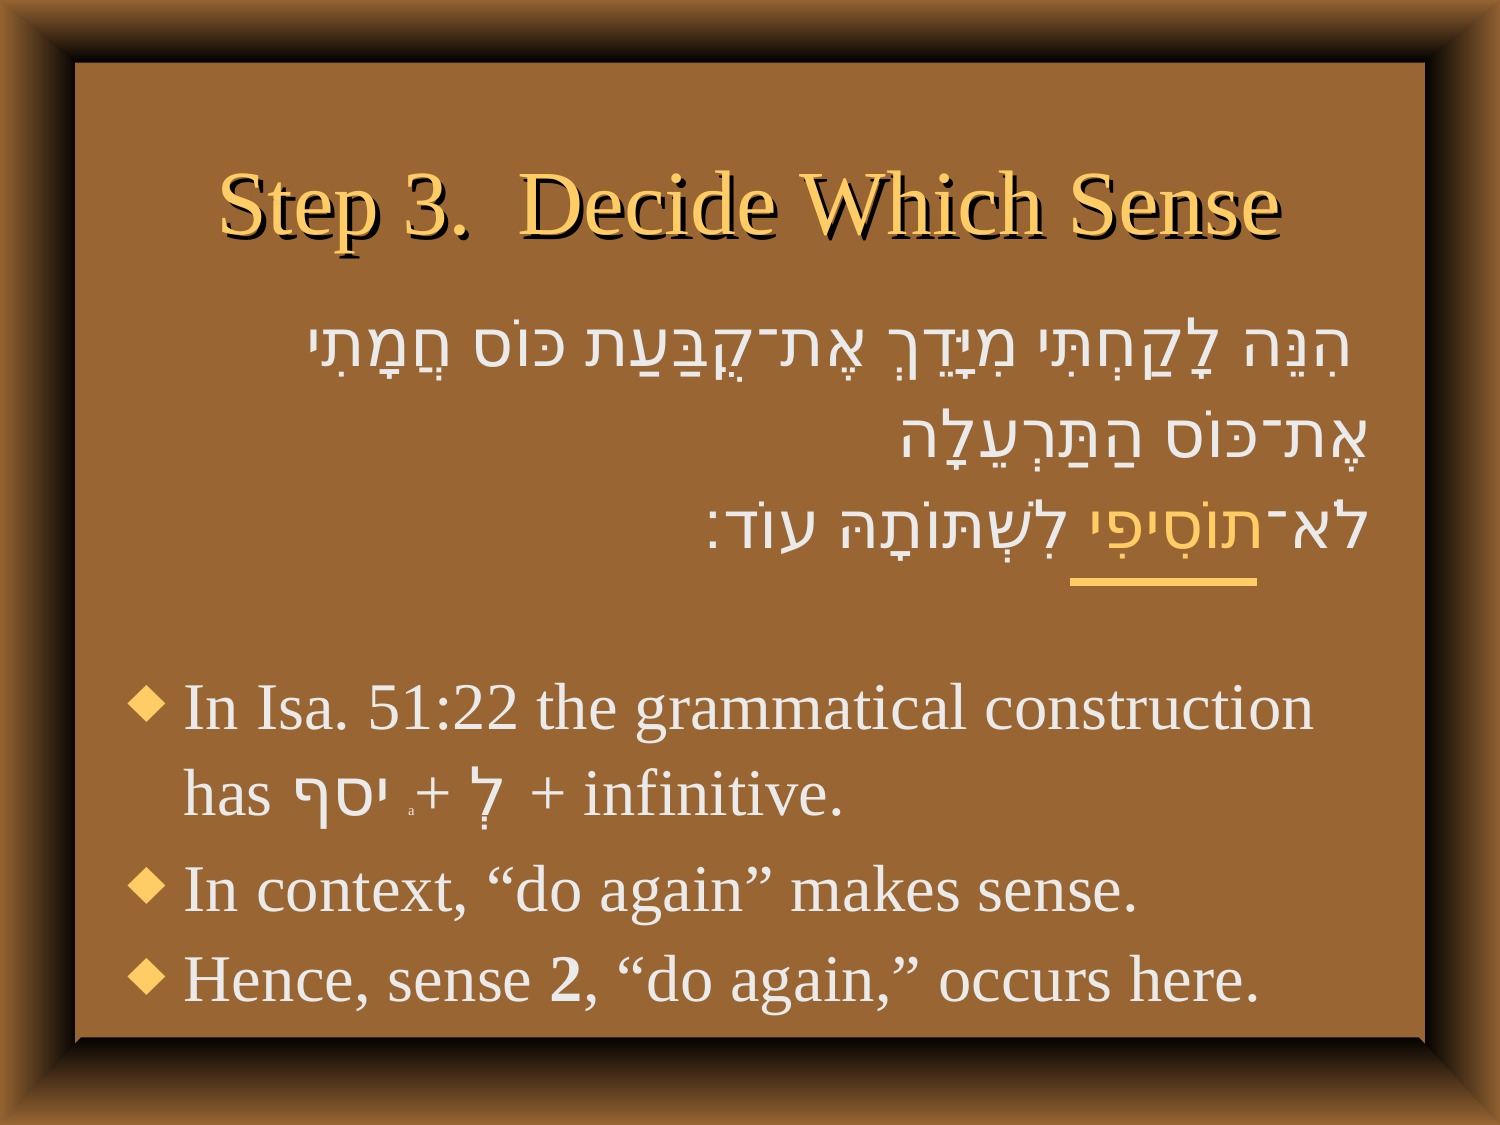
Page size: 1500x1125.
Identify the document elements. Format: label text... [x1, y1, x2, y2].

text_box הִנֵּה לָקַחְתִּי מִיָּדֵךְ אֶת־קֻבַּעַת כּוֹס חֲמָתִי אֶת־כּוֹס הַתַּרְעֵלָה לֹא־תוֹסִיפִי לִשְׁתּוֹתָהּ עוֹד׃ [87, 287, 1388, 576]
list In Isa. 51:22 the grammatical construction has יסף a+ לְ + infinitive. In context, “do again” makes sense. Hence, sense 2, “do again,” occurs here. [112, 662, 1388, 1032]
title Step 3. Decide Which Sense [112, 74, 1388, 263]
